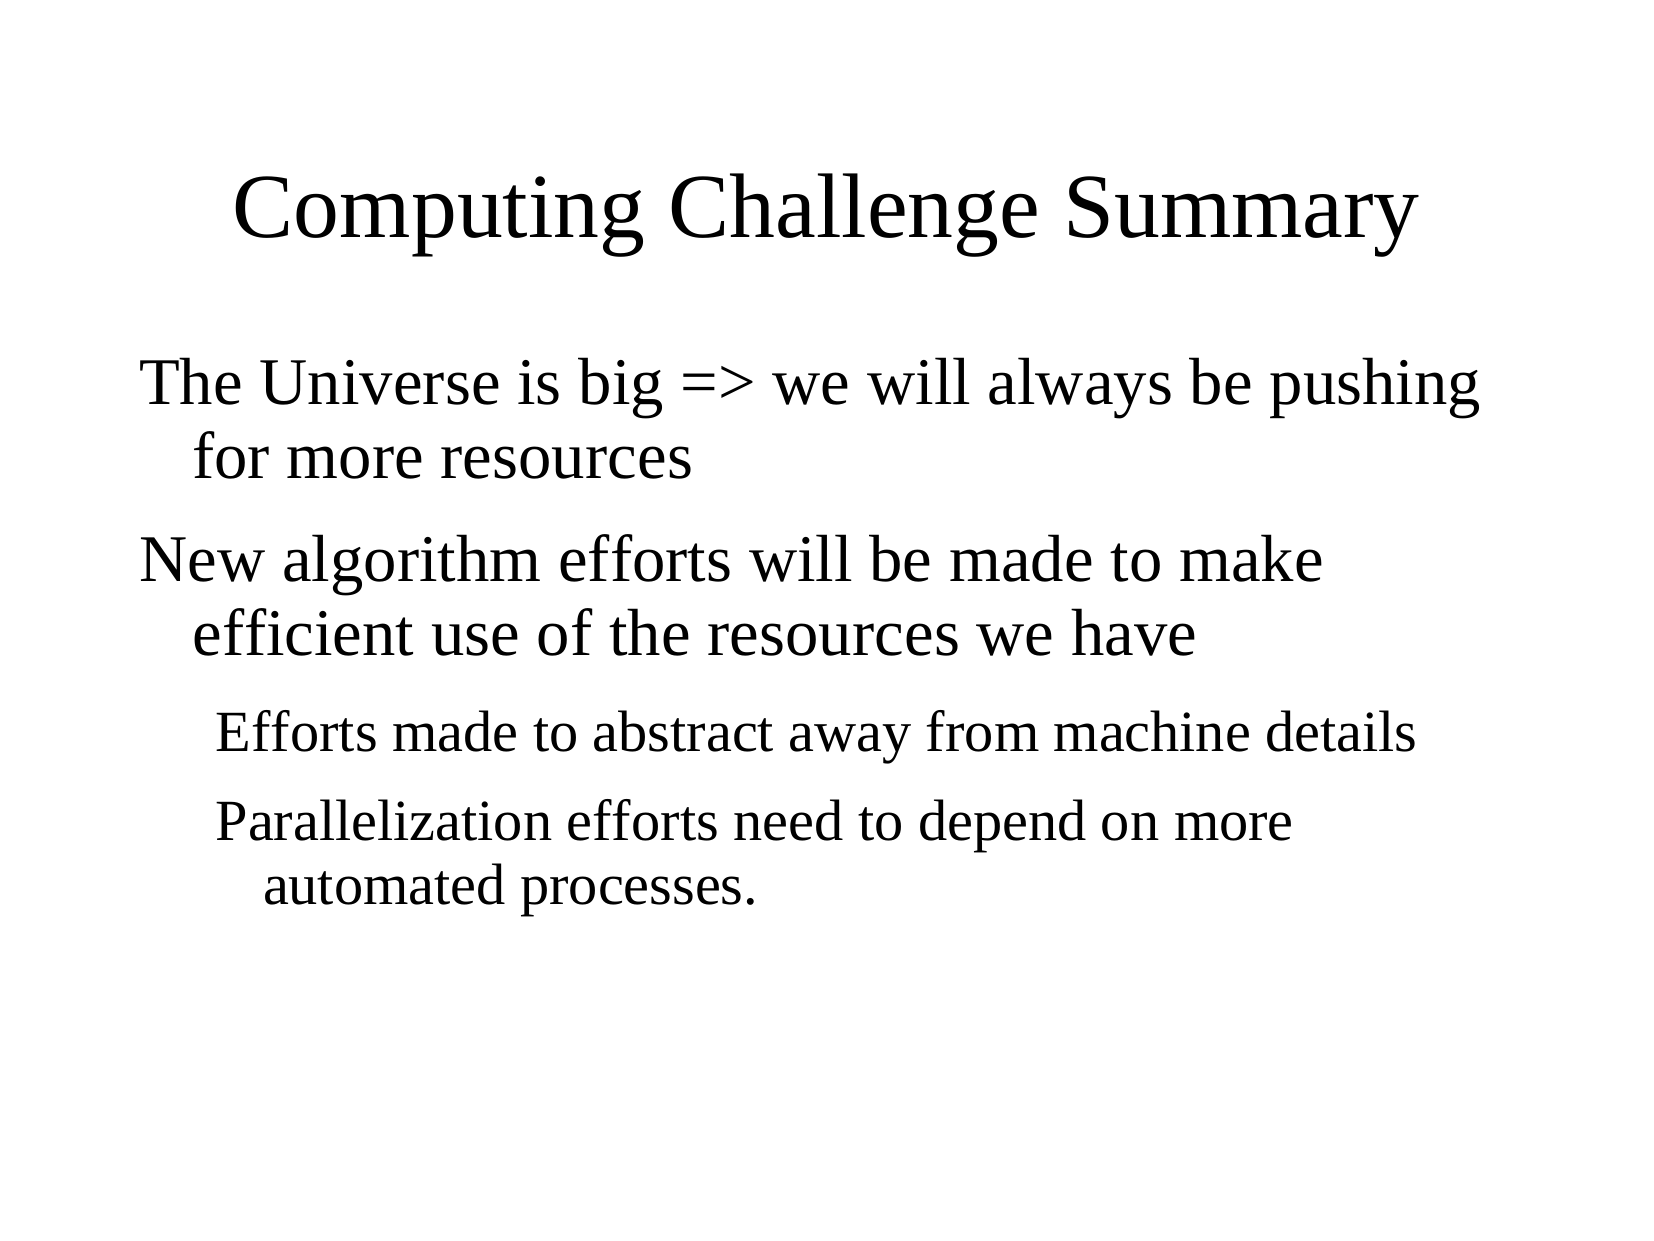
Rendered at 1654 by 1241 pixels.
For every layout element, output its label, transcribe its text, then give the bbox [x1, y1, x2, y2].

list The Universe is big => we will always be pushing for more resources New algorithm efforts will be made to make efficient use of the resources we have Efforts made to abstract away from machine details Parallelization efforts need to depend on more automated processes. [121, 344, 1534, 1126]
title Computing Challenge Summary [121, 102, 1534, 310]
